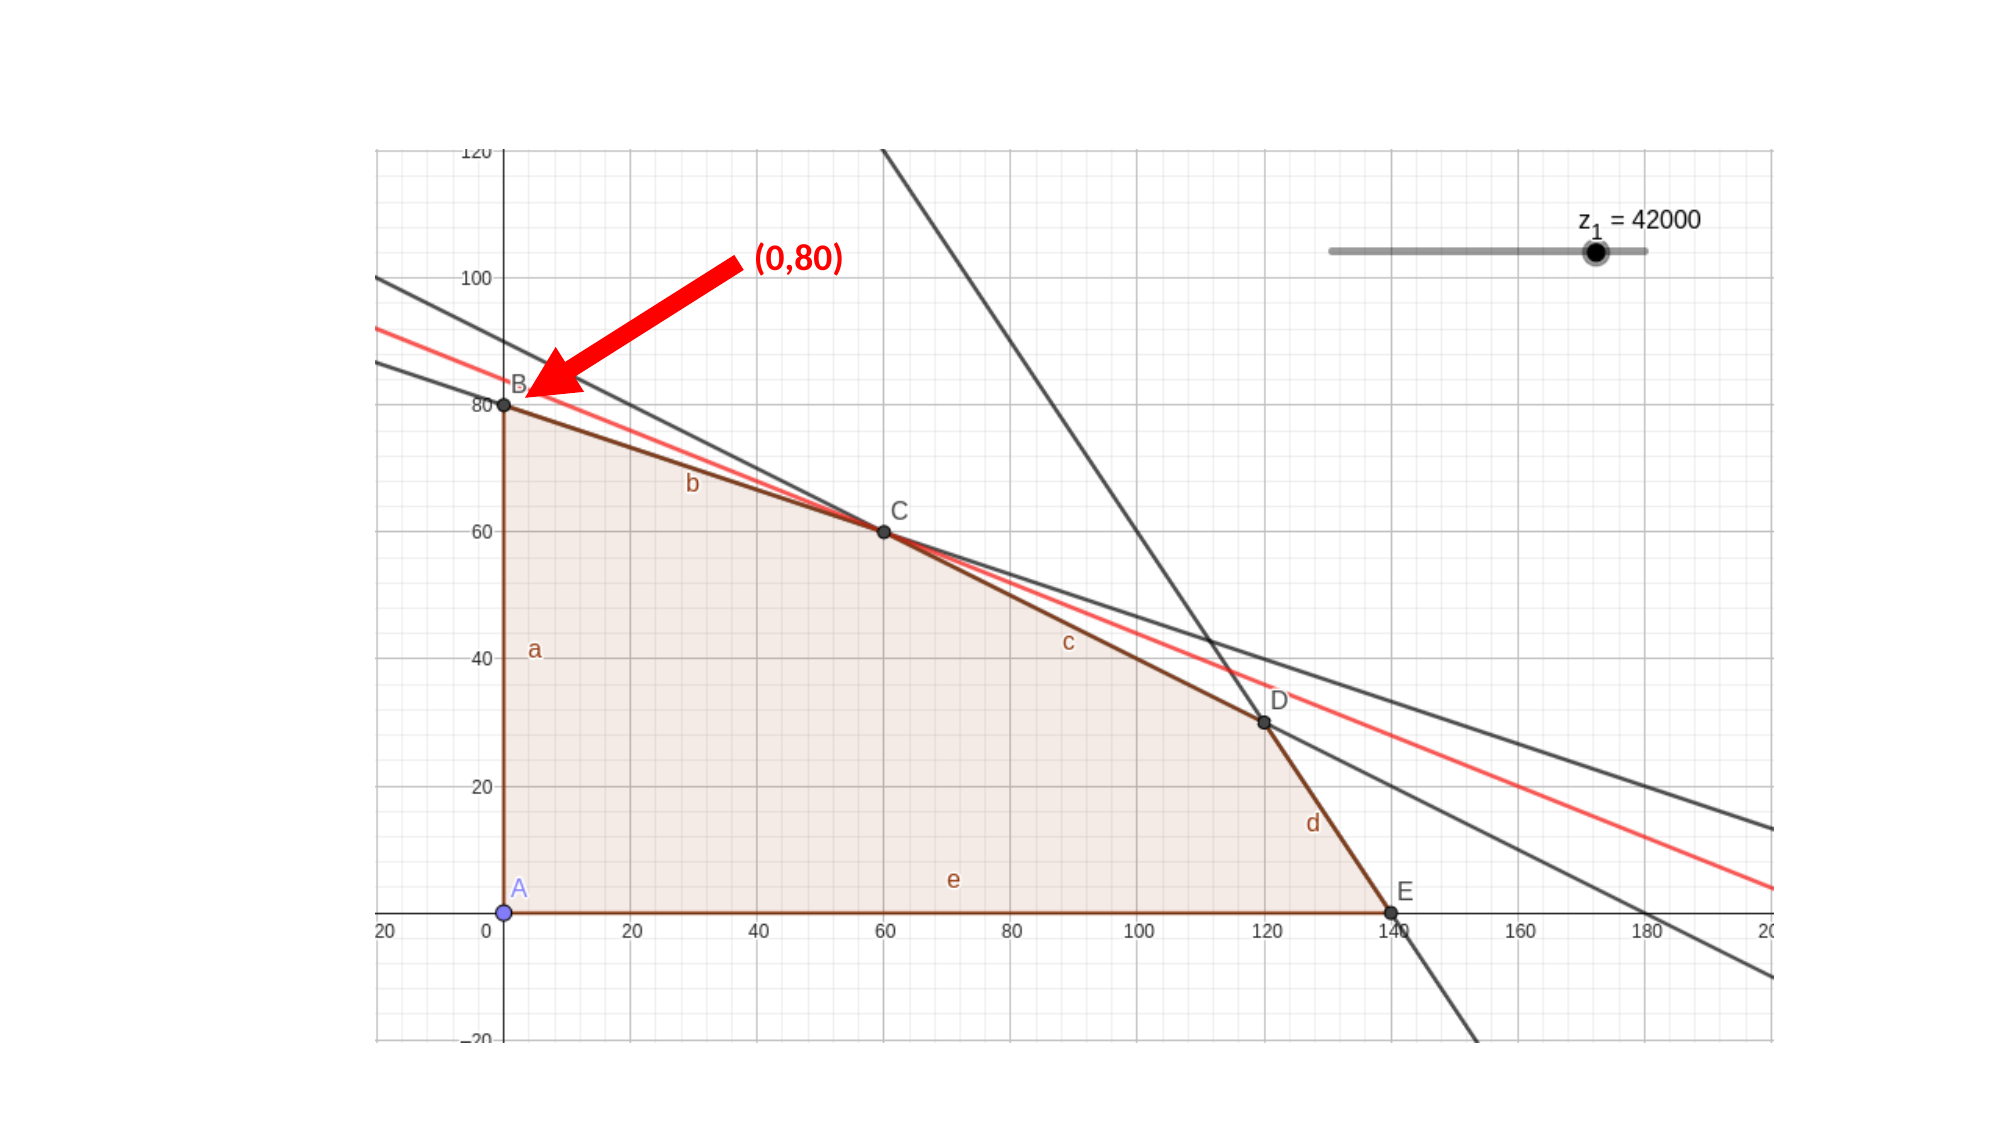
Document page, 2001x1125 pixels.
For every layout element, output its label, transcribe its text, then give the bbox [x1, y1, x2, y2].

text_box (0,80) [738, 224, 1739, 286]
picture [375, 149, 1774, 1043]
